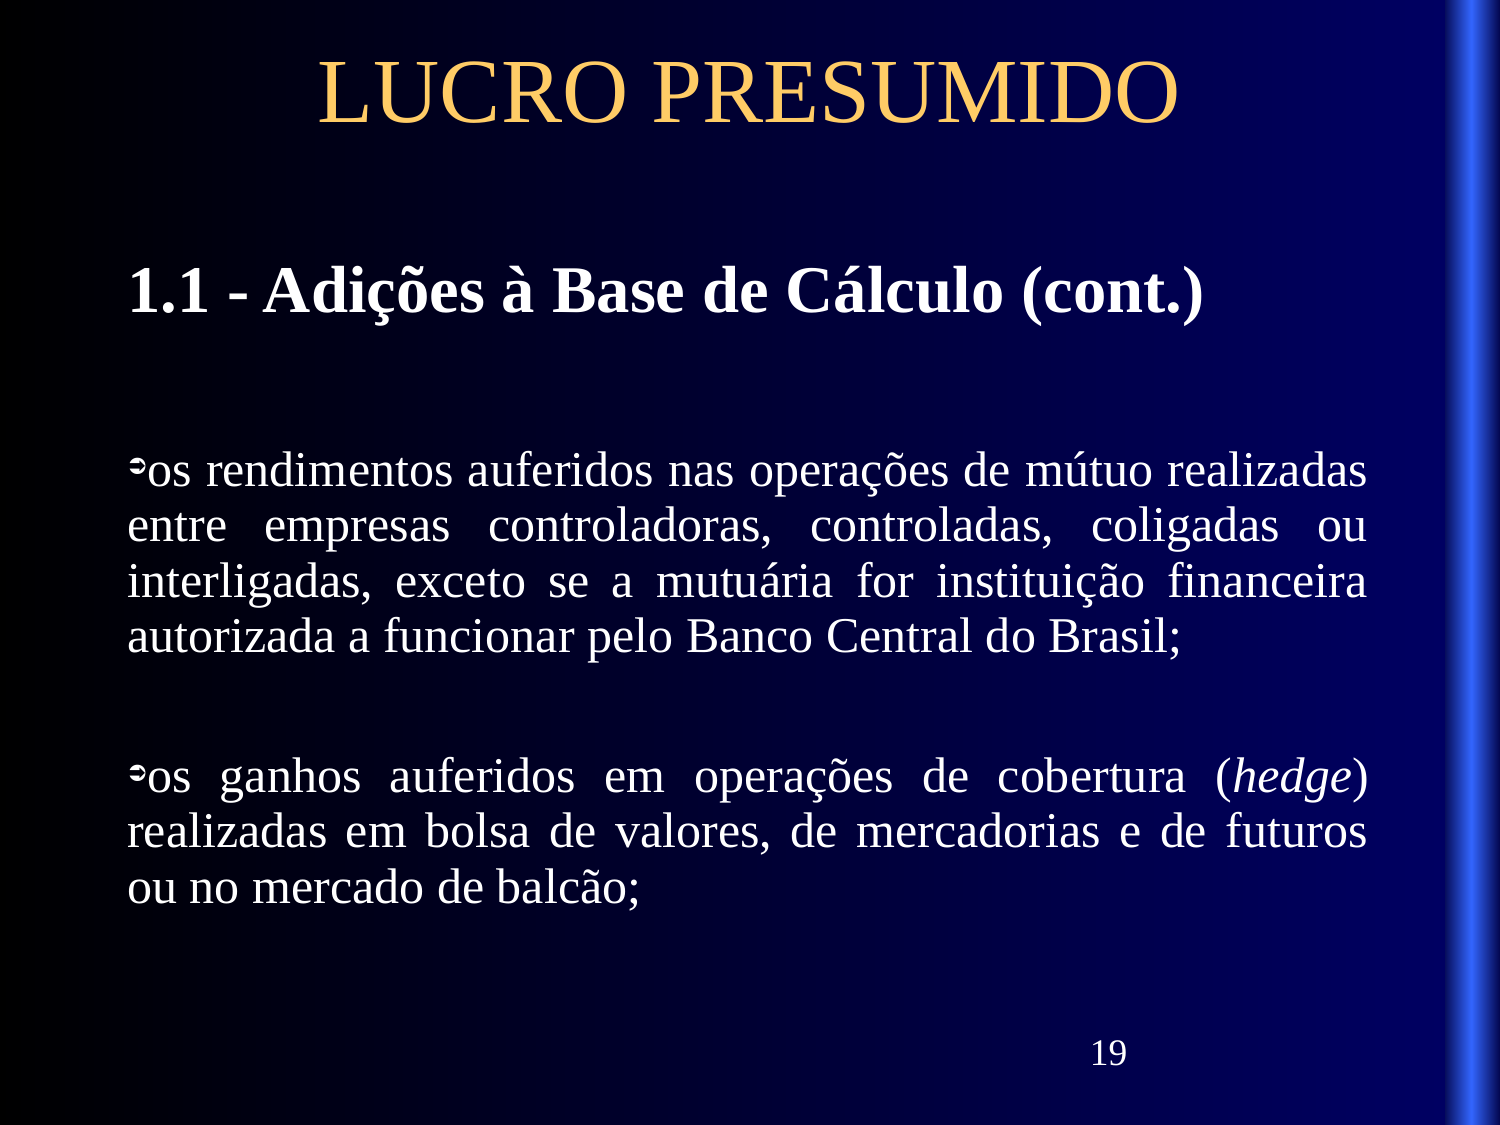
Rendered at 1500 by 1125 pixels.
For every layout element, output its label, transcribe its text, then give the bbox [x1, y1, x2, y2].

text_box 1.1 - Adições à Base de Cálculo (cont.) os rendimentos auferidos nas operações de mútuo realizadas entre empresas controladoras, controladas, coligadas ou interligadas, exceto se a mutuária for instituição financeira autorizada a funcionar pelo Banco Central do Brasil; os ganhos auferidos em operações de cobertura (hedge) realizadas em bolsa de valores, de mercadorias e de futuros ou no mercado de balcão; [112, 246, 1388, 1000]
title LUCRO PRESUMIDO [112, 23, 1388, 211]
